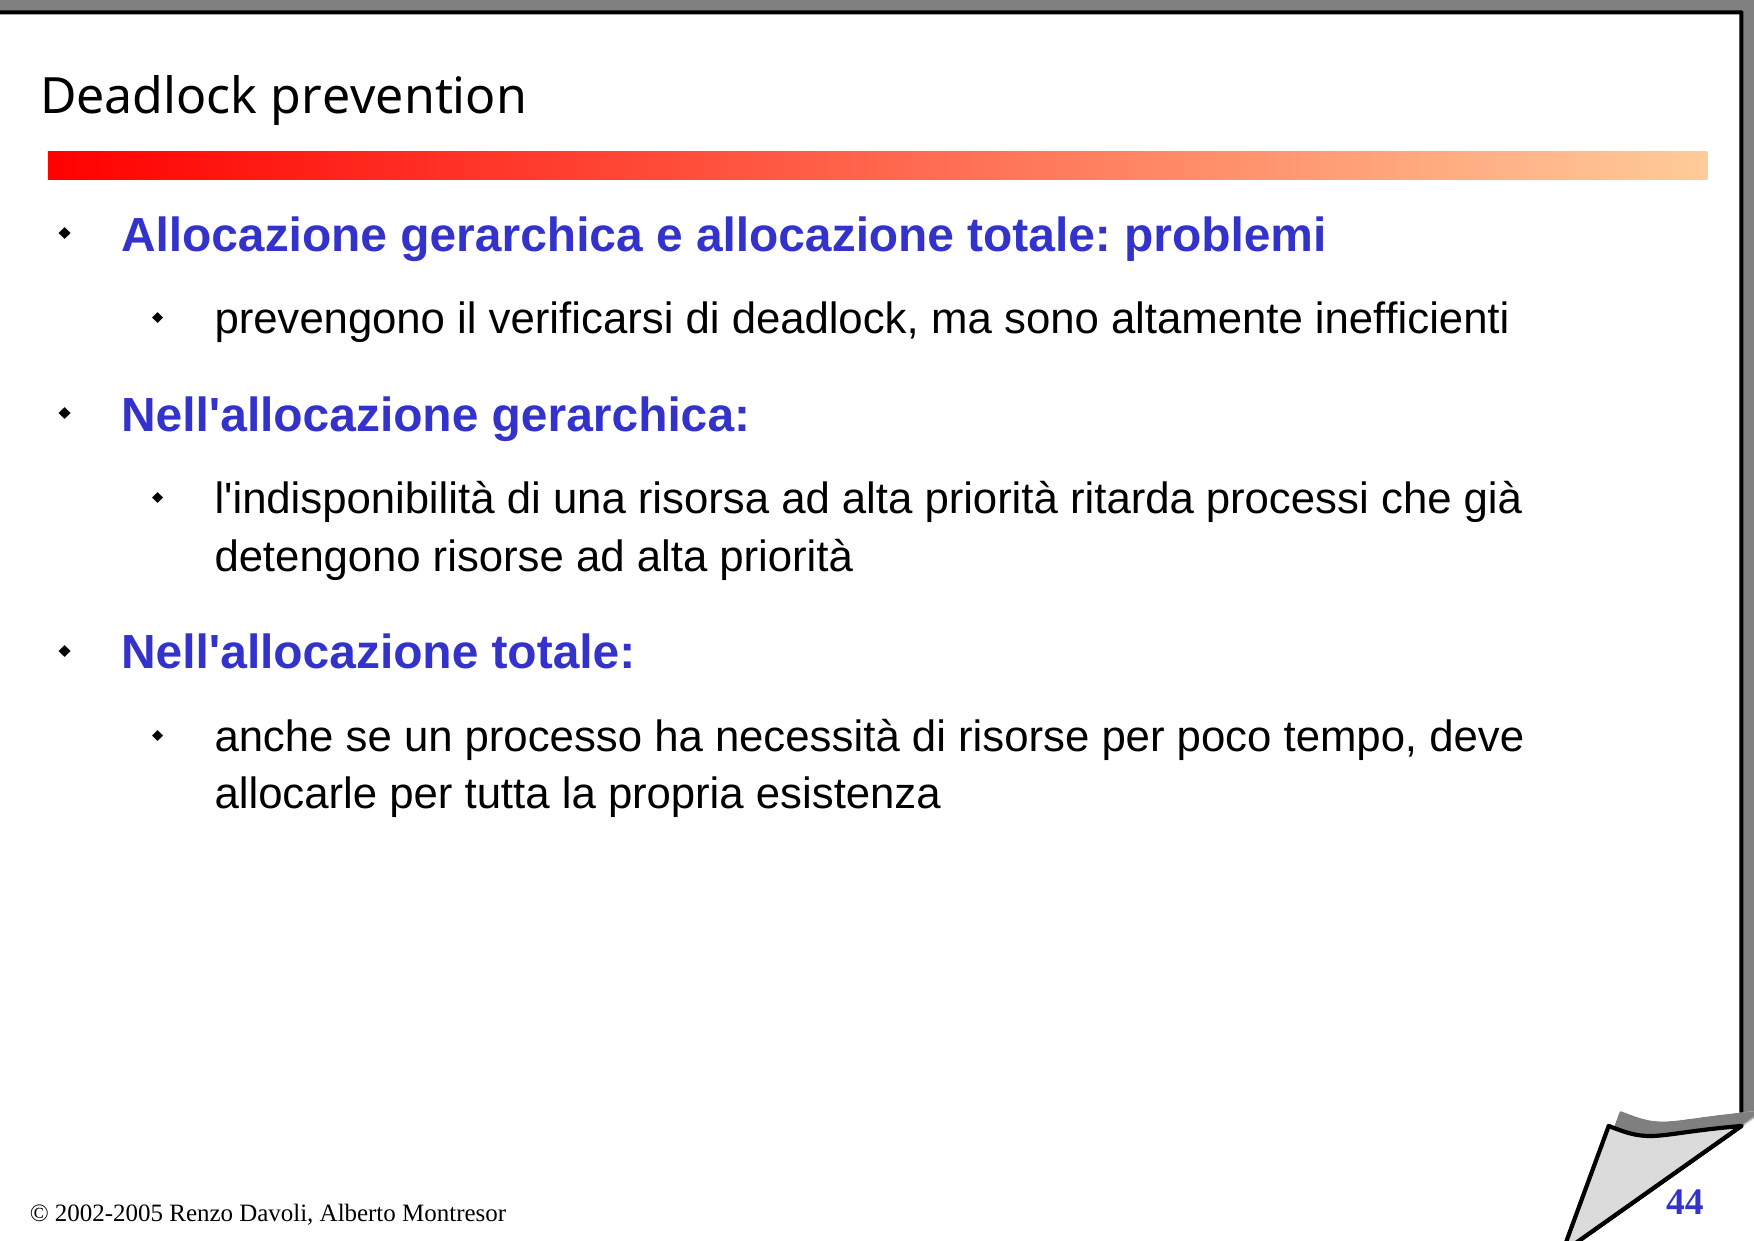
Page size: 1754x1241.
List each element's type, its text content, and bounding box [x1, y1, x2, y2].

list Allocazione gerarchica e allocazione totale: problemi prevengono il verificarsi di deadlock, ma sono altamente inefficienti Nell'allocazione gerarchica: l'indisponibilità di una risorsa ad alta priorità ritarda processi che già detengono risorse ad alta priorità Nell'allocazione totale: anche se un processo ha necessità di risorse per poco tempo, deve allocarle per tutta la propria esistenza [58, 206, 1696, 943]
title Deadlock prevention [40, 49, 1714, 144]
text_box q [750, 152, 754, 179]
